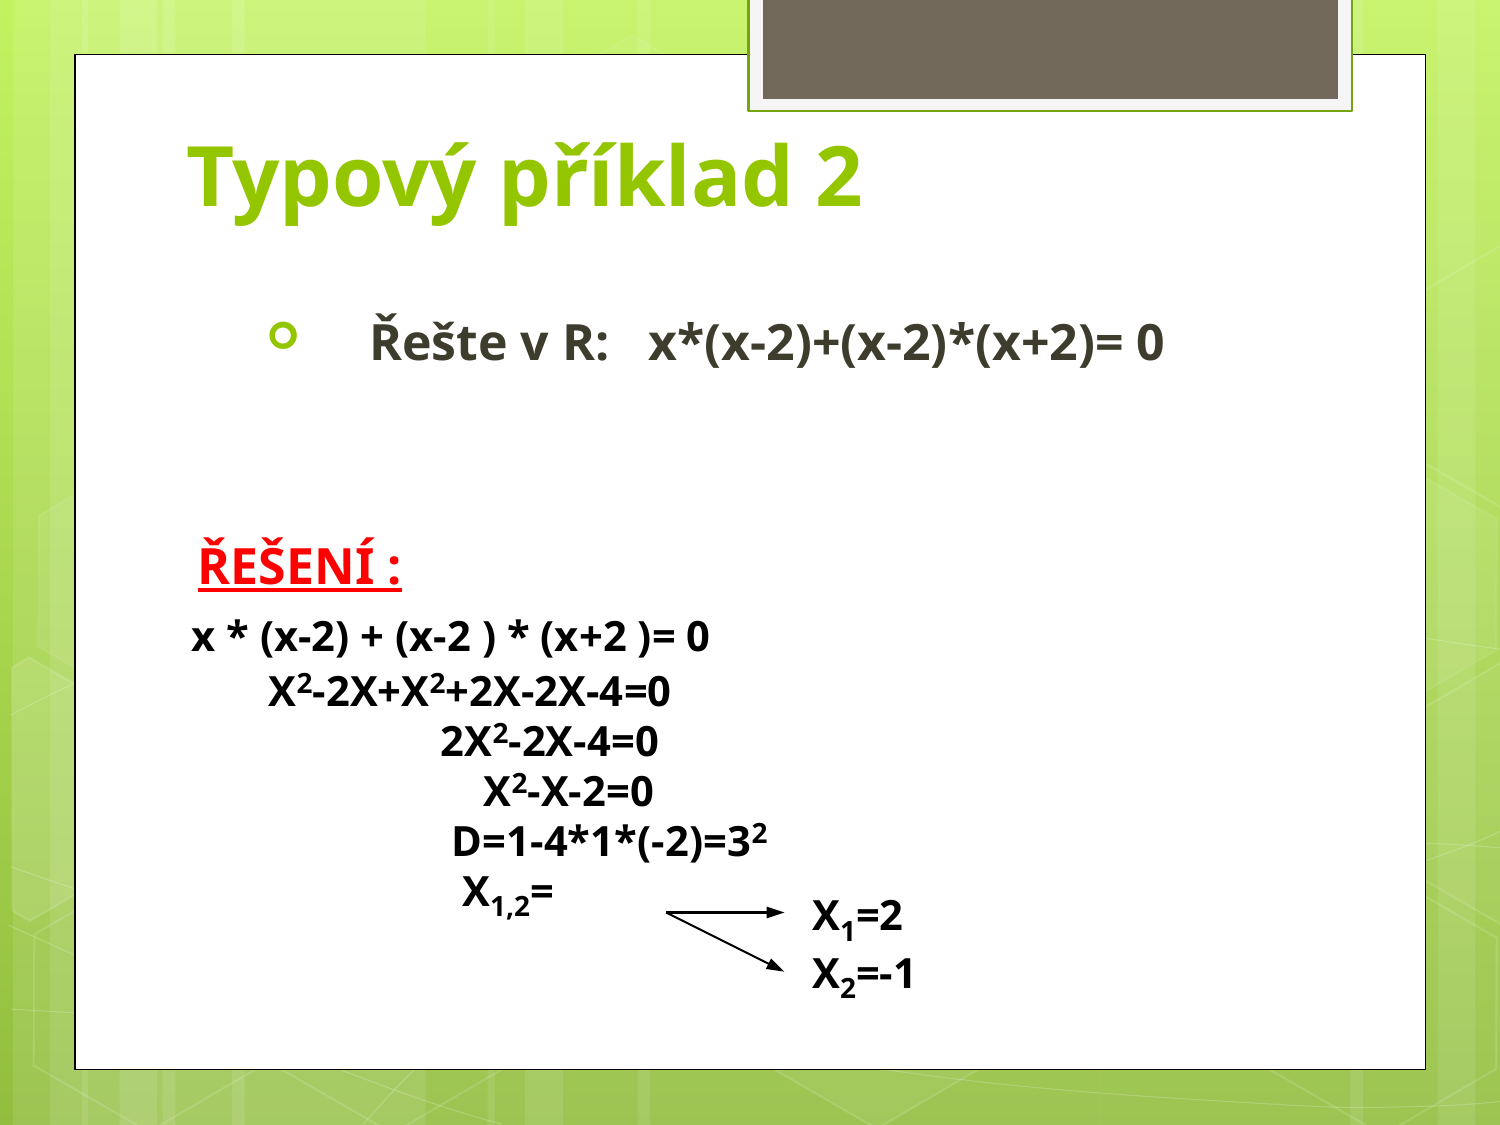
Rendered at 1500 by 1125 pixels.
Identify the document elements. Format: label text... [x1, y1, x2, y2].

text_box x * (x-2) + (x-2 ) * (x+2 )= 0 [89, 603, 784, 668]
text_box X2-2X+X2+2X-2X-4=0 2X2-2X-4=0 X2-X-2=0 D=1-4*1*(-2)=32 X1,2= [254, 657, 1004, 930]
list Řešte v R: x*(x-2)+(x-2)*(x+2)= 0 [76, 302, 1282, 497]
text_box ŘEŠENÍ : [183, 527, 597, 603]
text_box X1=2 X2=-1 [797, 881, 1036, 1012]
title Typový příklad 2 [171, 42, 1415, 231]
